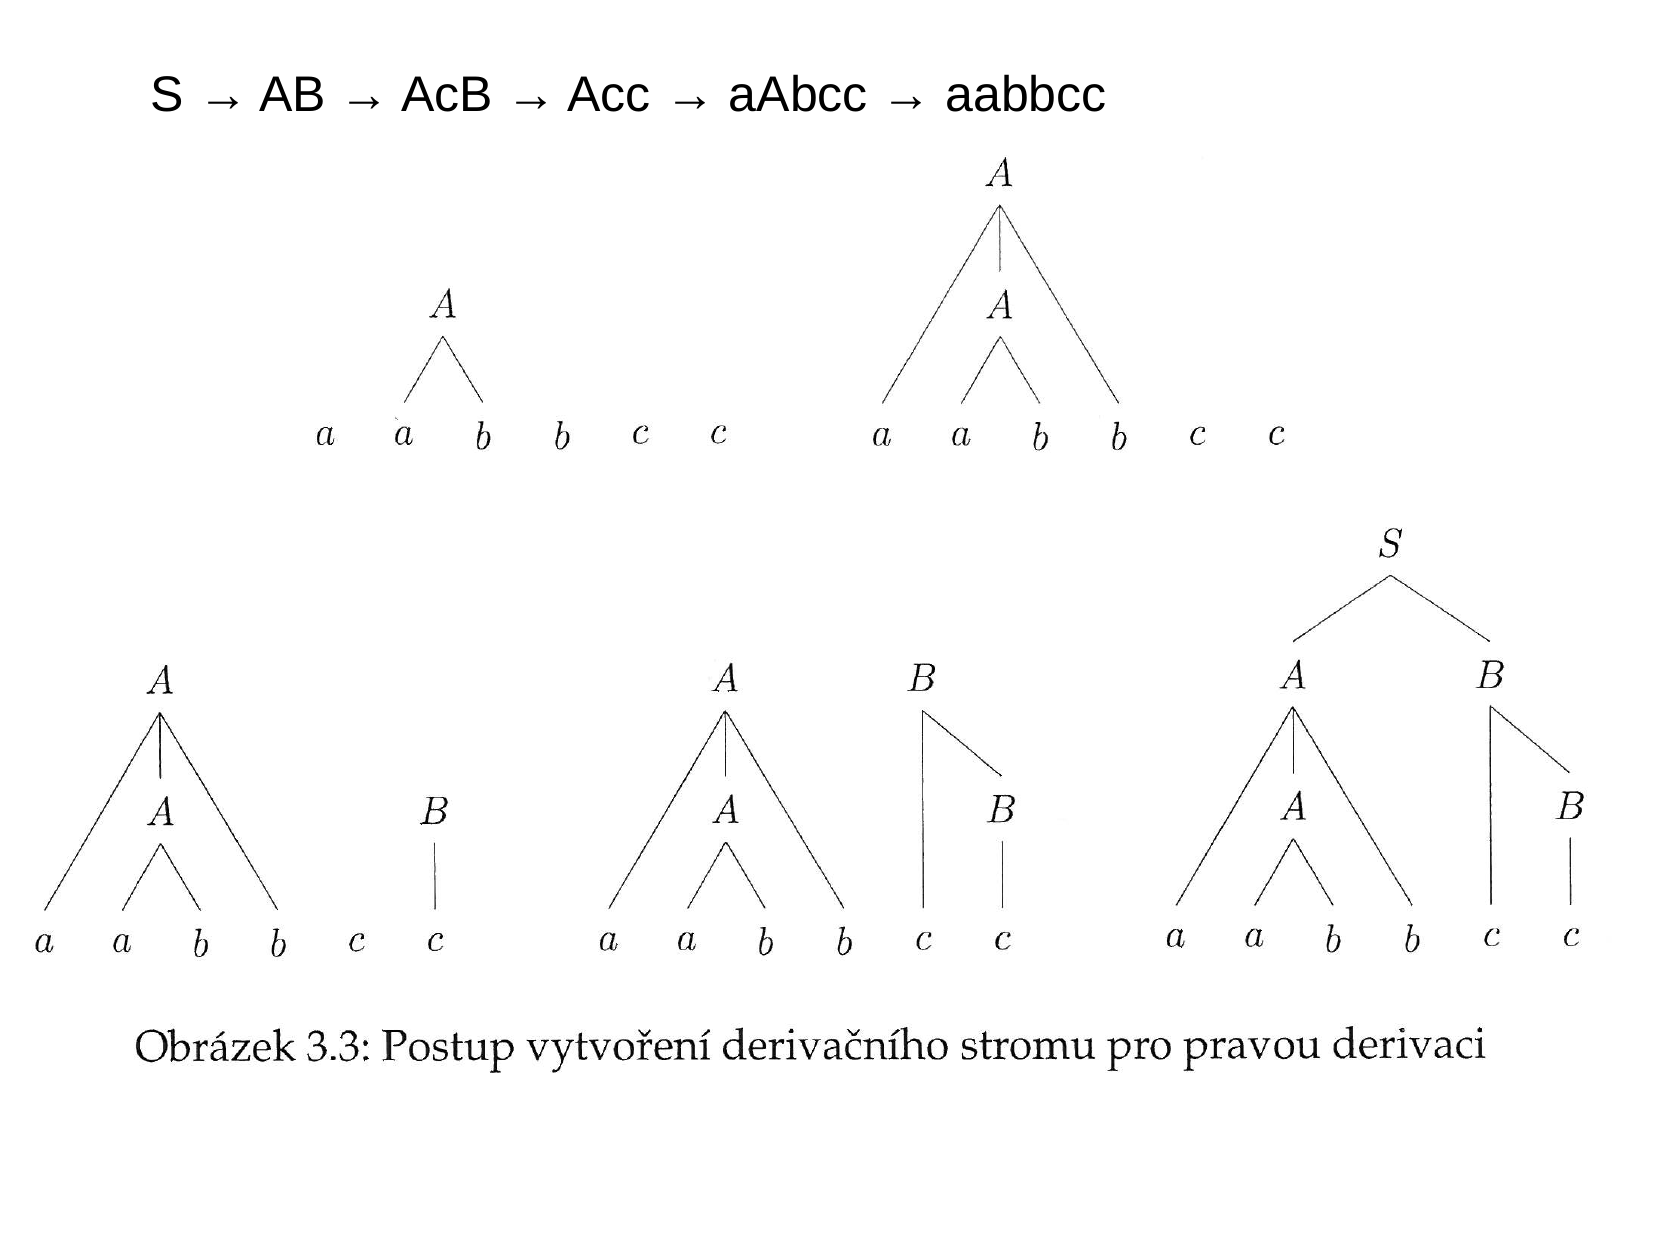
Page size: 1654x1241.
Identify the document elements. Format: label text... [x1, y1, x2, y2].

picture [11, 118, 1625, 1115]
text_box S → AB → AcB → Acc → aAbcc → aabbcc [118, 59, 1211, 130]
